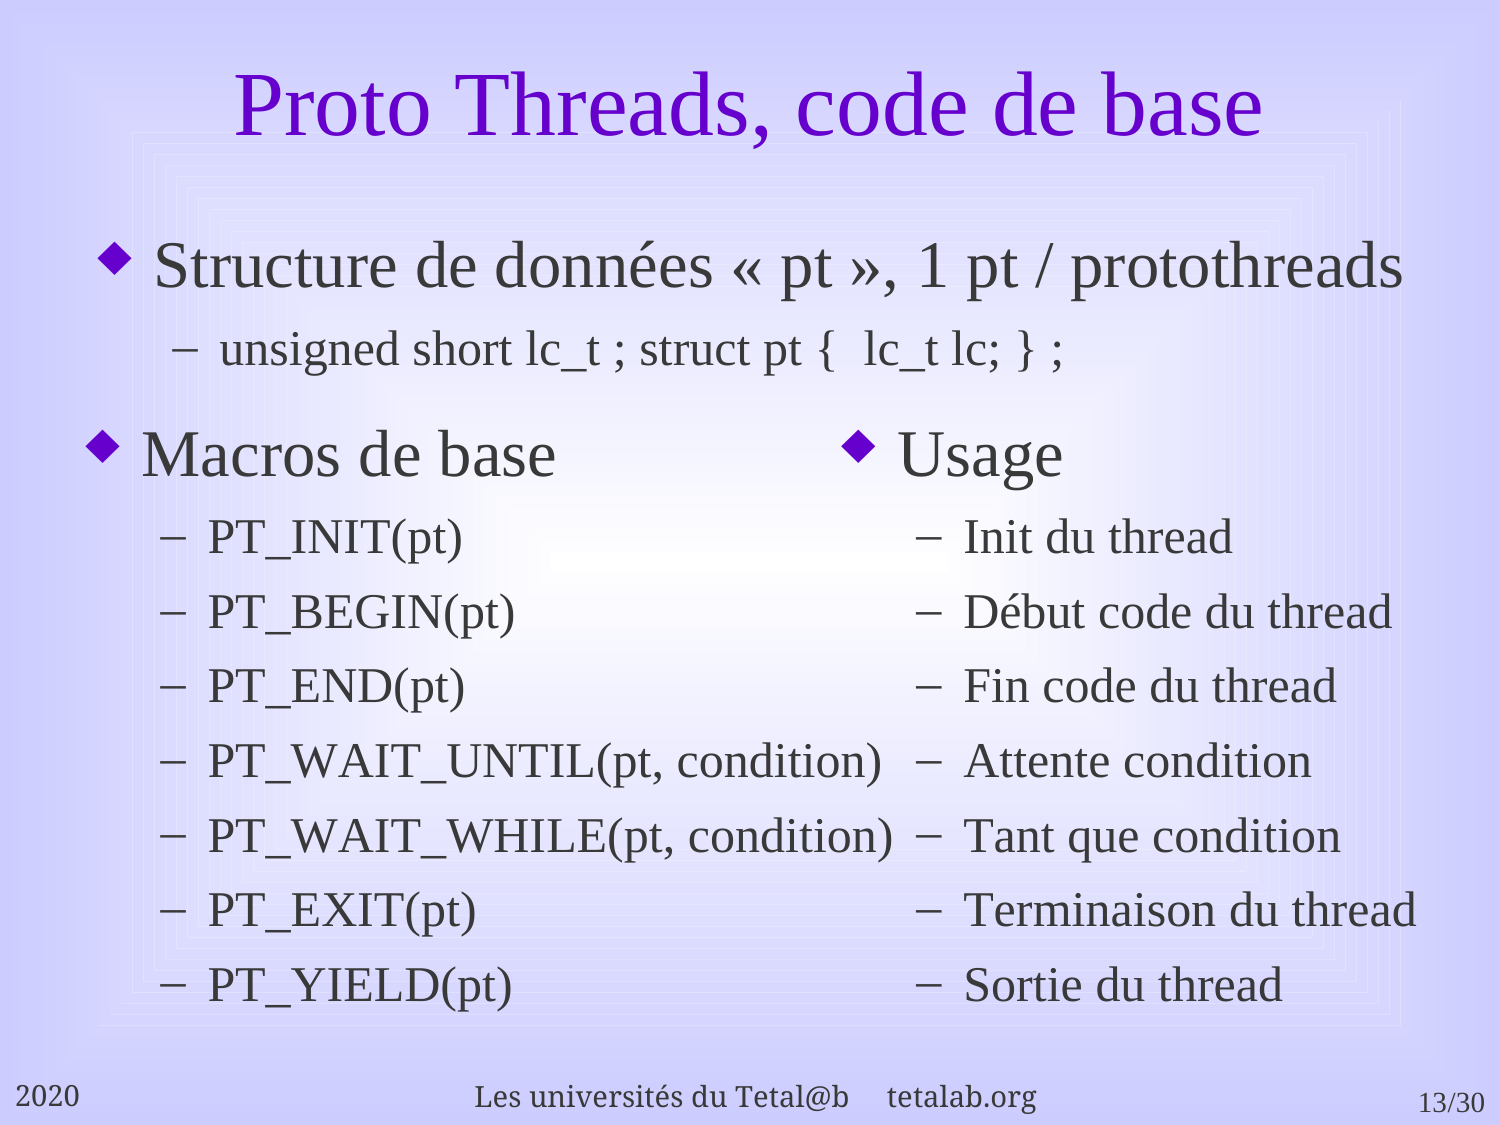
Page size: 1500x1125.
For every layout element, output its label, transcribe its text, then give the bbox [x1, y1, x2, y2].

list Usage Init du thread Début code du thread Fin code du thread Attente condition Tant que condition Terminaison du thread Sortie du thread [826, 402, 1454, 1040]
list Structure de données « pt », 1 pt / protothreads unsigned short lc_t ; struct pt { lc_t lc; } ; [82, 213, 1465, 402]
title Proto Threads, code de base [0, 0, 1500, 198]
list Macros de base PT_INIT(pt) PT_BEGIN(pt) PT_END(pt) PT_WAIT_UNTIL(pt, condition) PT_WAIT_WHILE(pt, condition) PT_EXIT(pt) PT_YIELD(pt) [70, 401, 826, 1039]
